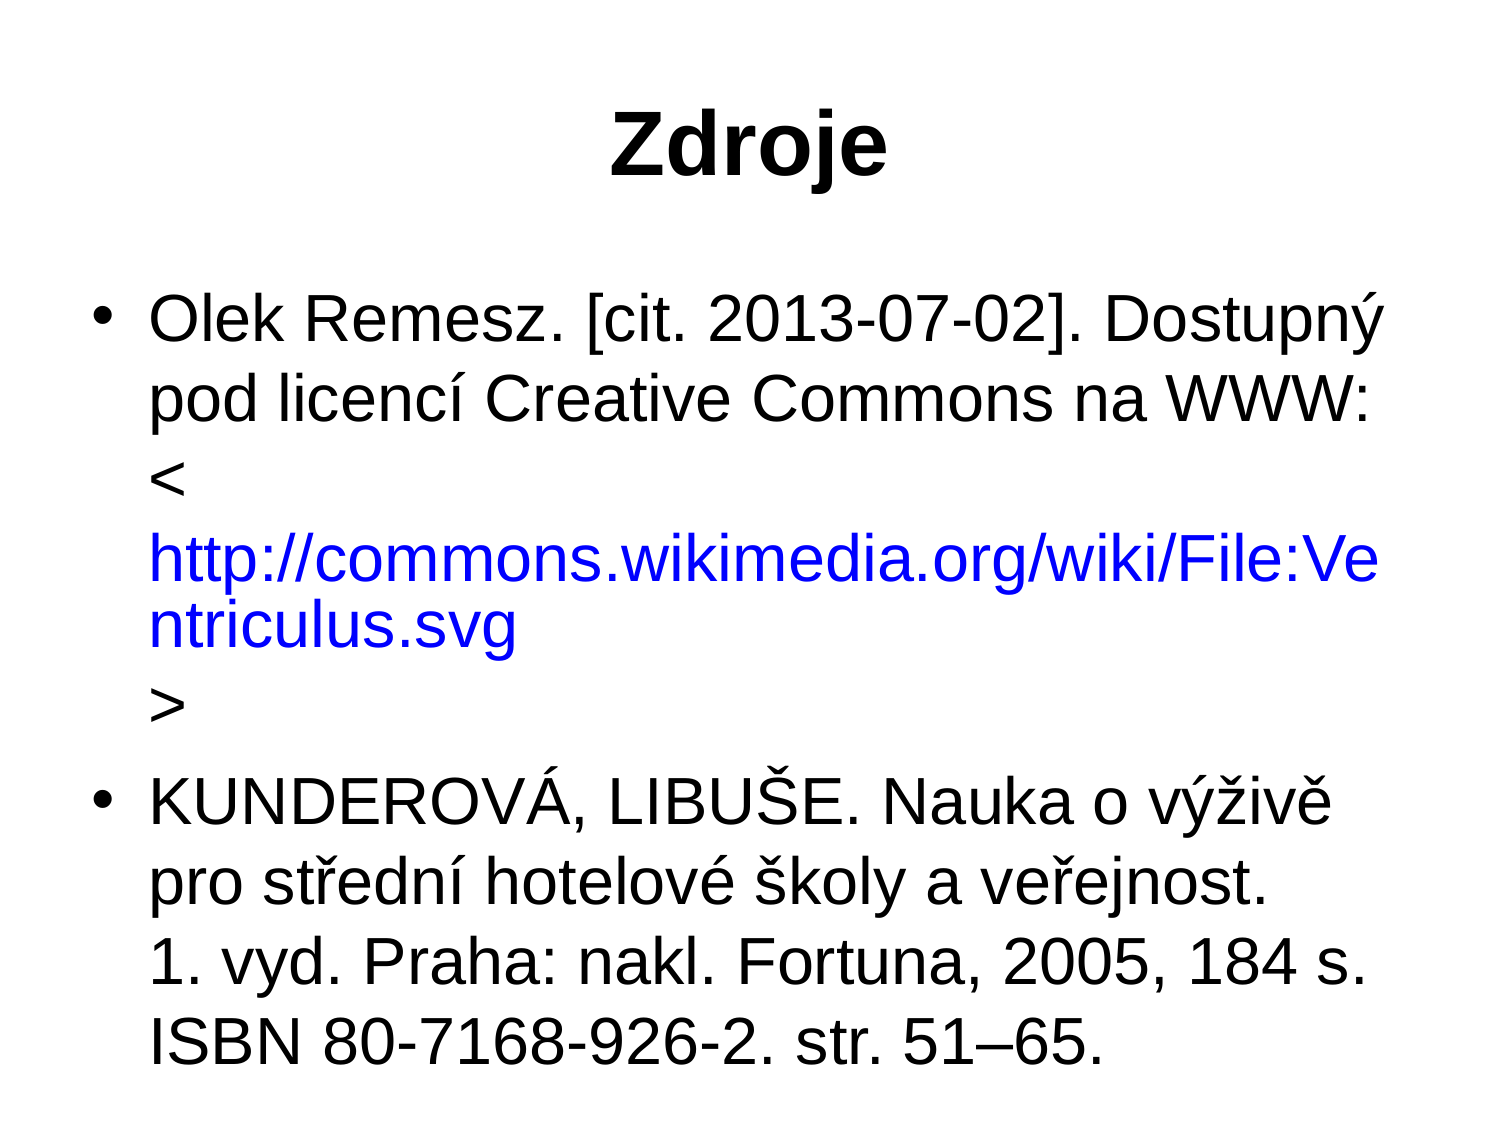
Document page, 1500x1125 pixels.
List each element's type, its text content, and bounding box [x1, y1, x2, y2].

list Olek Remesz. [cit. 2013-07-02]. Dostupný pod licencí Creative Commons na WWW: <http://commons.wikimedia.org/wiki/File:Ventriculus.svg> KUNDEROVÁ, LIBUŠE. Nauka o výživě pro střední hotelové školy a veřejnost. 1. vyd. Praha: nakl. Fortuna, 2005, 184 s. ISBN 80-7168-926-2. str. 51–65. [76, 267, 1427, 1116]
title Zdroje [75, 45, 1426, 233]
